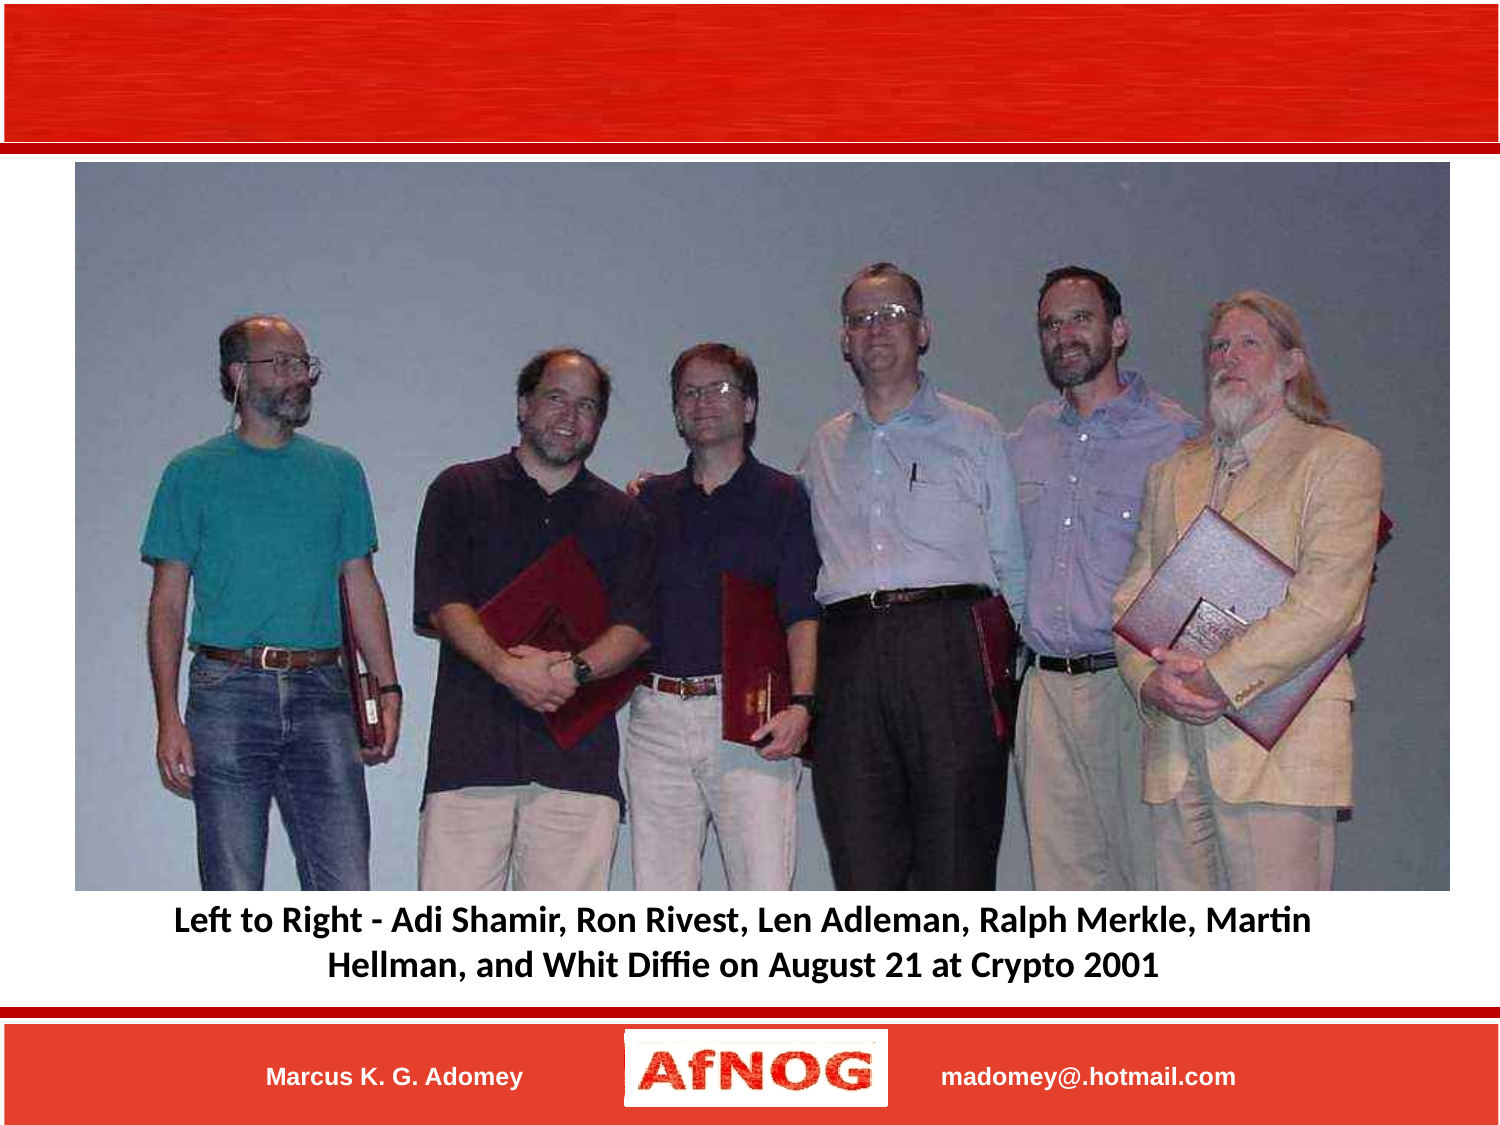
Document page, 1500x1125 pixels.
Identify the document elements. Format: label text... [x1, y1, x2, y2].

picture [75, 162, 1450, 891]
text_box Left to Right - Adi Shamir, Ron Rivest, Len Adleman, Ralph Merkle, Martin Hellman, and Whit Diffie on August 21 at Crypto 2001 [99, 887, 1388, 994]
